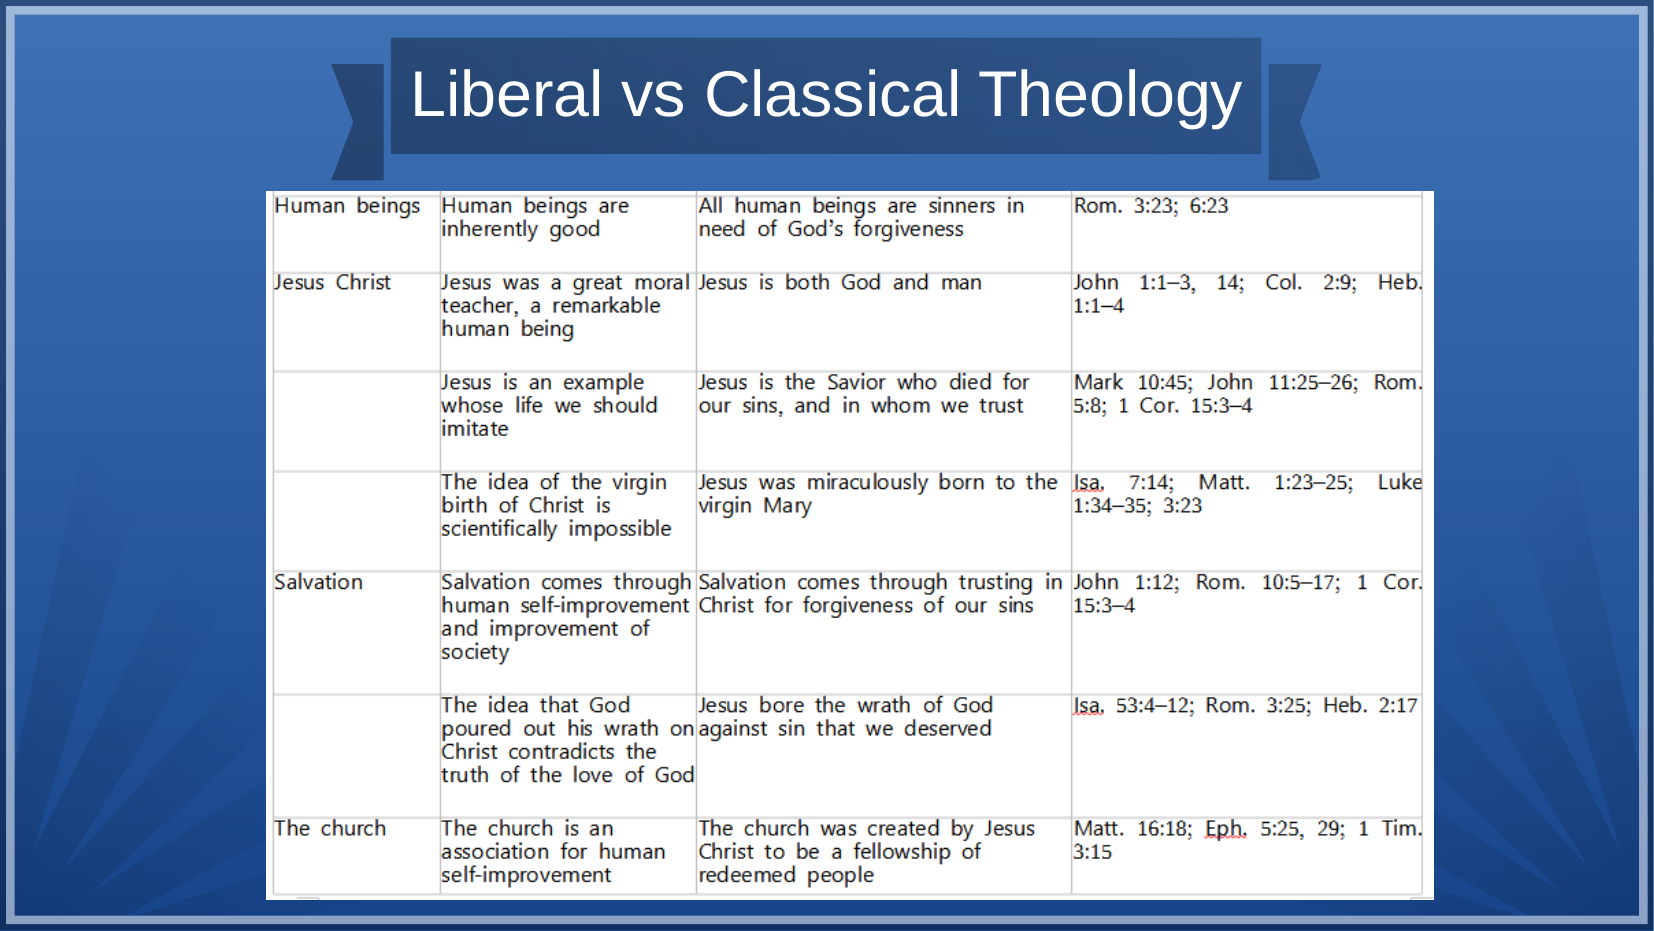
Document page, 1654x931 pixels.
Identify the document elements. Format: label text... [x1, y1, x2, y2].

title Liberal vs Classical Theology [389, 35, 1264, 154]
picture [266, 191, 1434, 901]
